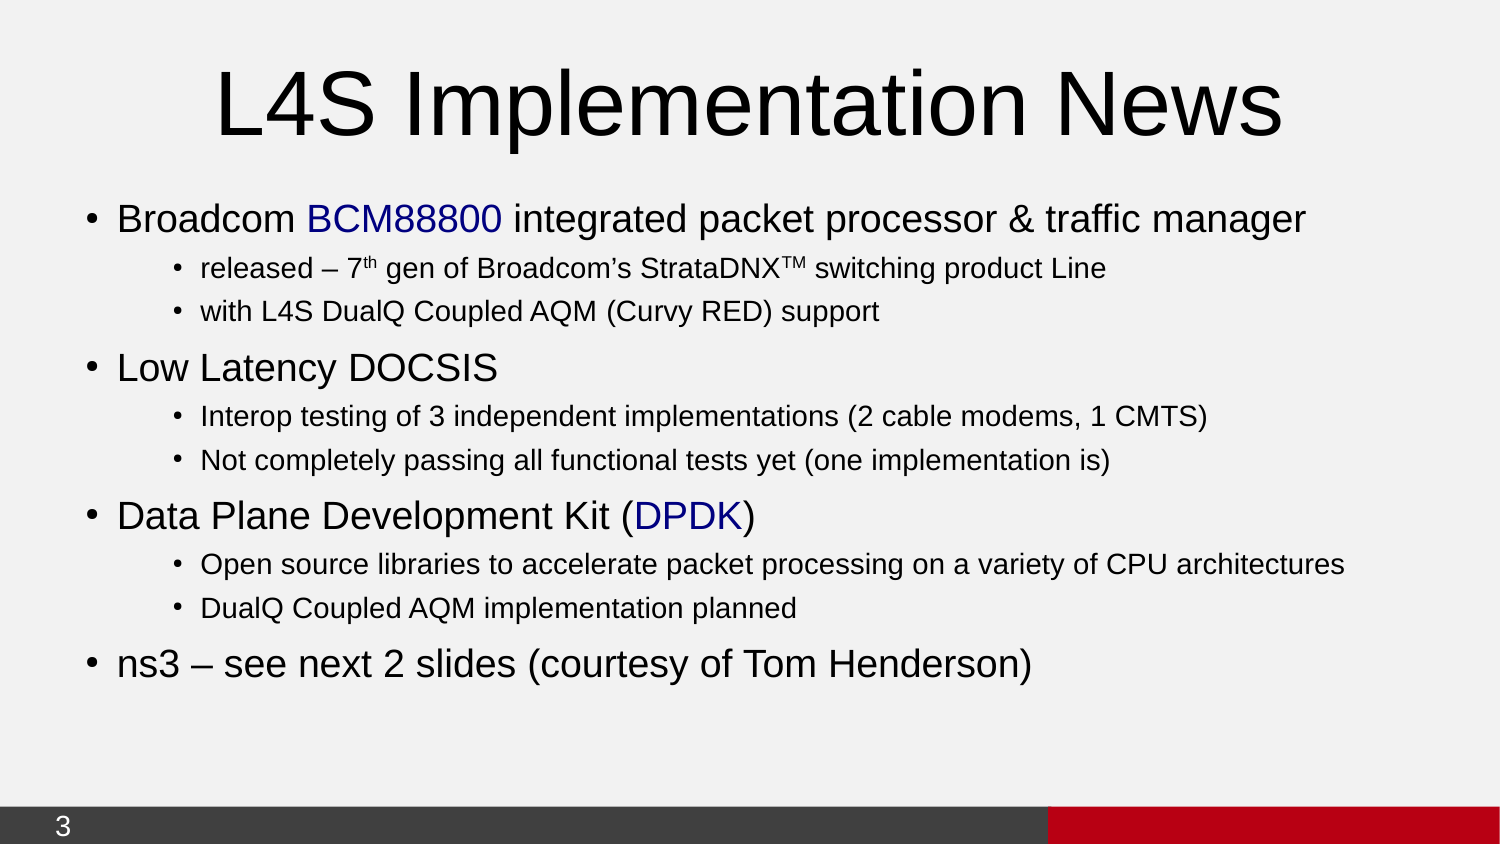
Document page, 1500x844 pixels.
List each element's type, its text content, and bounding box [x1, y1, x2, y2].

list Broadcom BCM88800 integrated packet processor & traffic manager released – 7th gen of Broadcom’s StrataDNXTM switching product Line with L4S DualQ Coupled AQM (Curvy RED) support Low Latency DOCSIS Interop testing of 3 independent implementations (2 cable modems, 1 CMTS) Not completely passing all functional tests yet (one implementation is) Data Plane Development Kit (DPDK) Open source libraries to accelerate packet processing on a variety of CPU architectures DualQ Coupled AQM implementation planned ns3 – see next 2 slides (courtesy of Tom Henderson) [75, 197, 1425, 687]
title L4S Implementation News [75, 33, 1425, 175]
